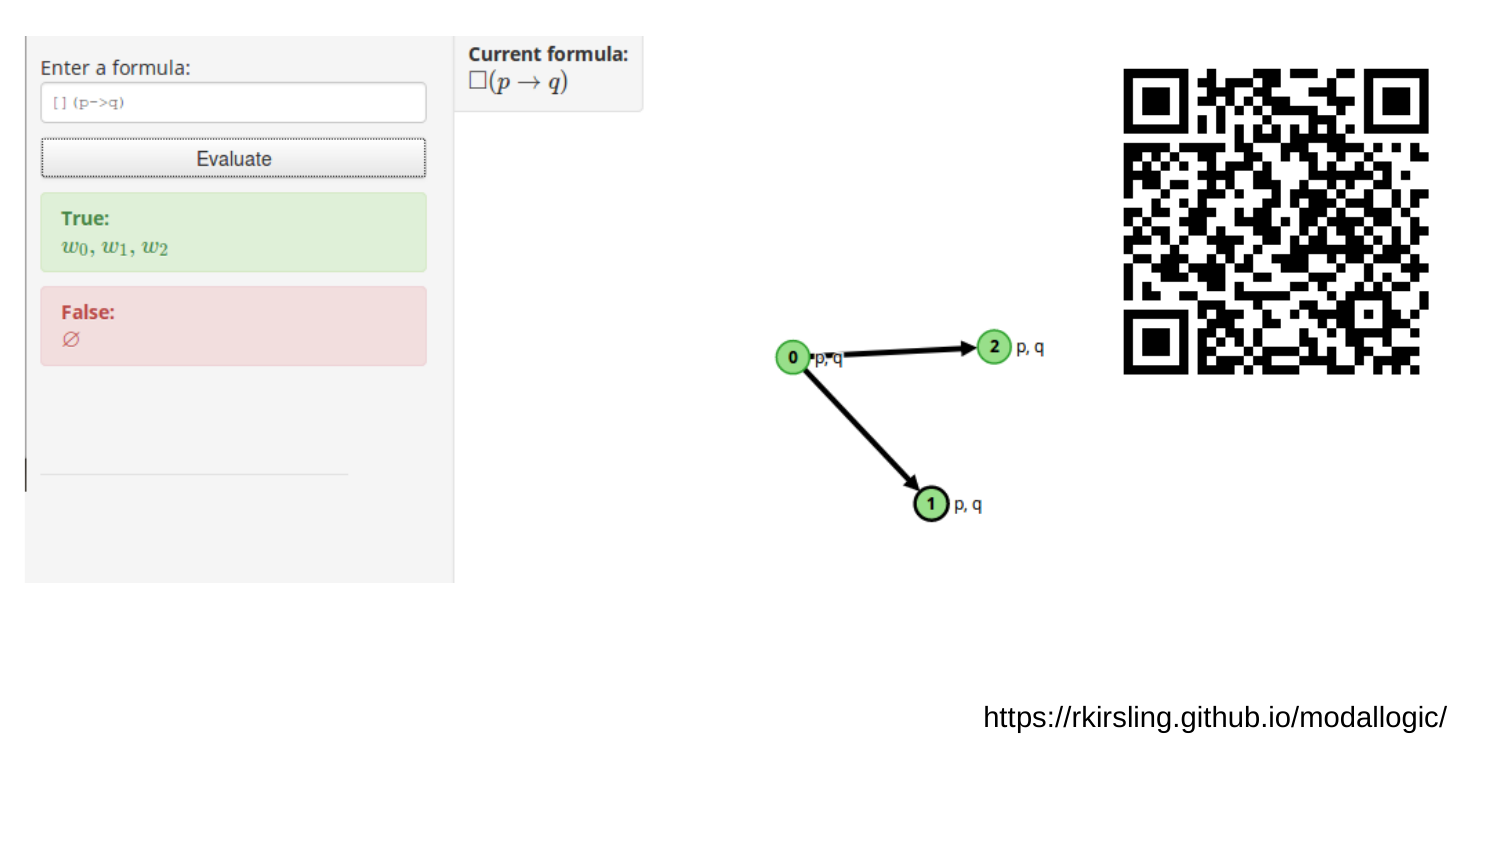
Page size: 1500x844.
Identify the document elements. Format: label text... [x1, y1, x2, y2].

picture [24, 36, 1055, 583]
picture [1079, 24, 1475, 421]
text_box https://rkirsling.github.io/modallogic/ [968, 682, 1480, 750]
